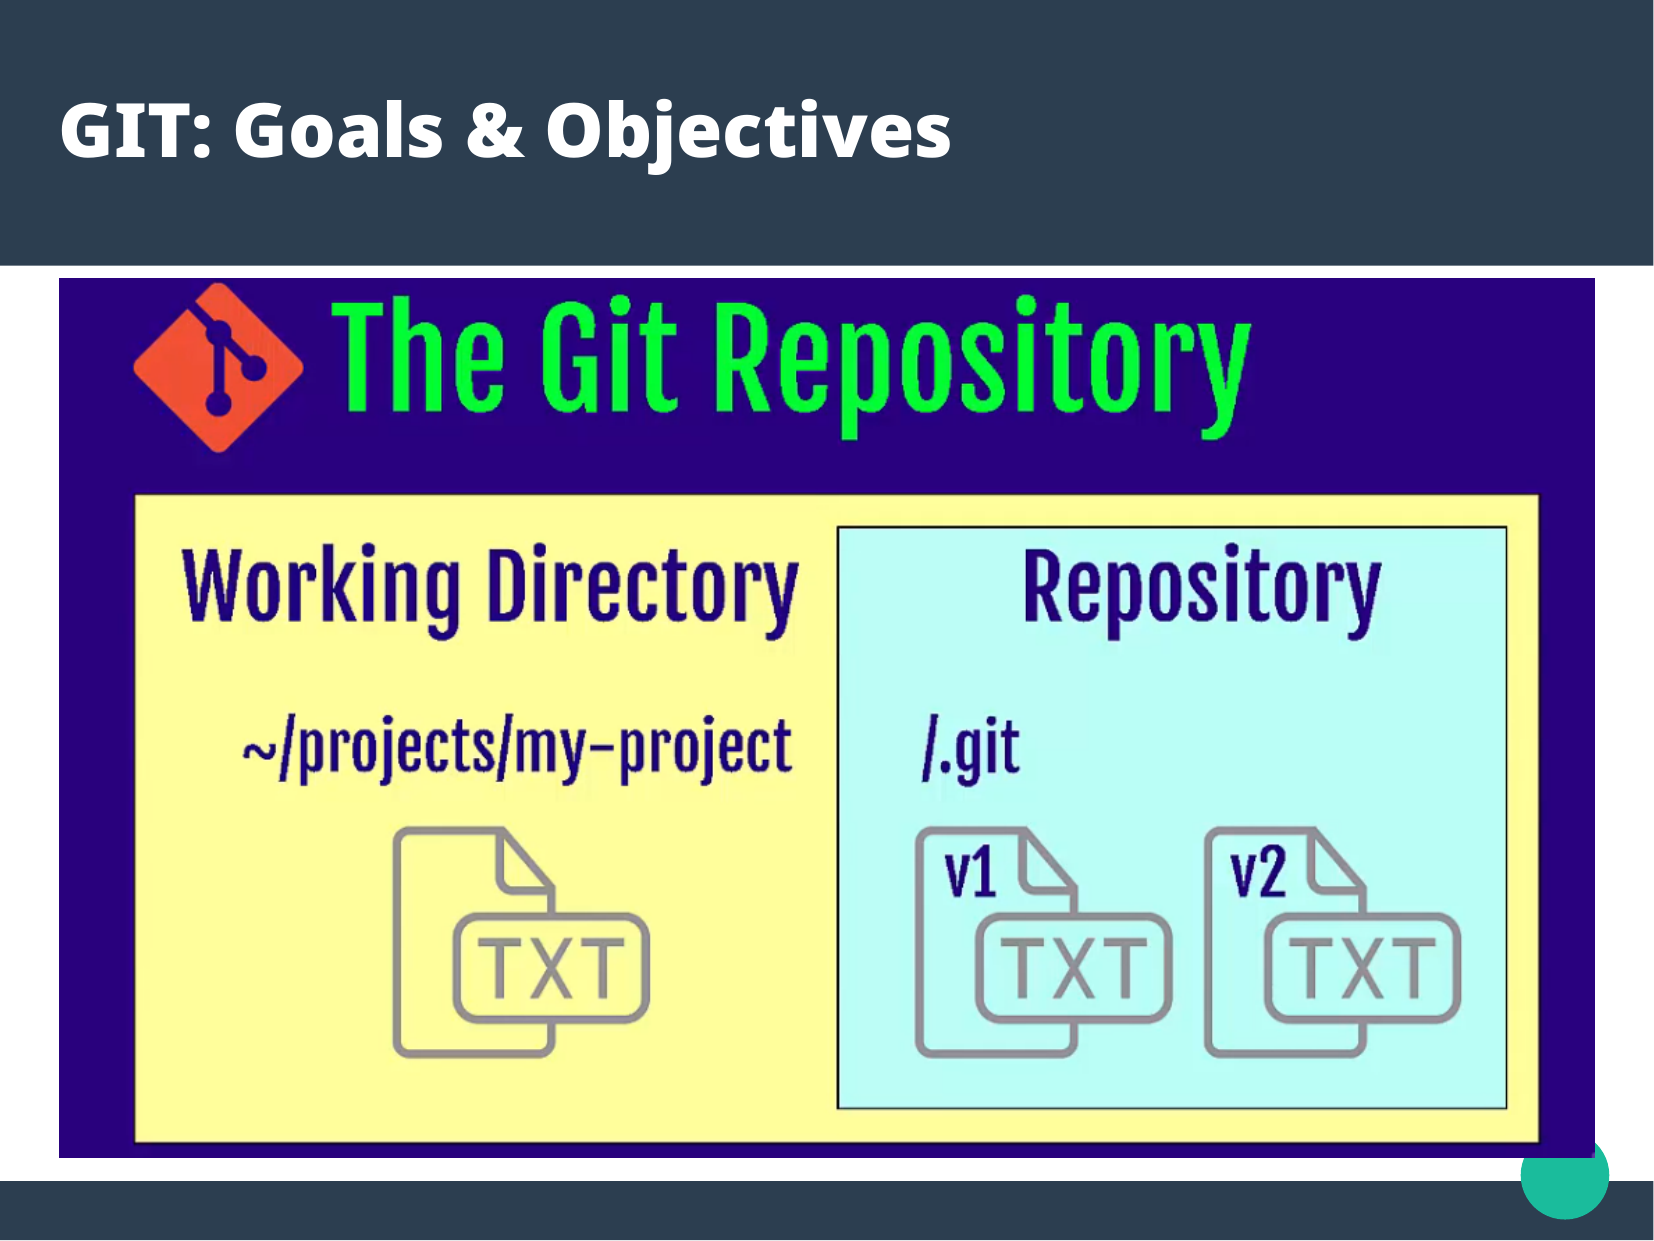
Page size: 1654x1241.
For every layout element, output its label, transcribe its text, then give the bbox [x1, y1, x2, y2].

title GIT: Goals & Objectives [59, 40, 1595, 216]
picture [59, 278, 1595, 1158]
